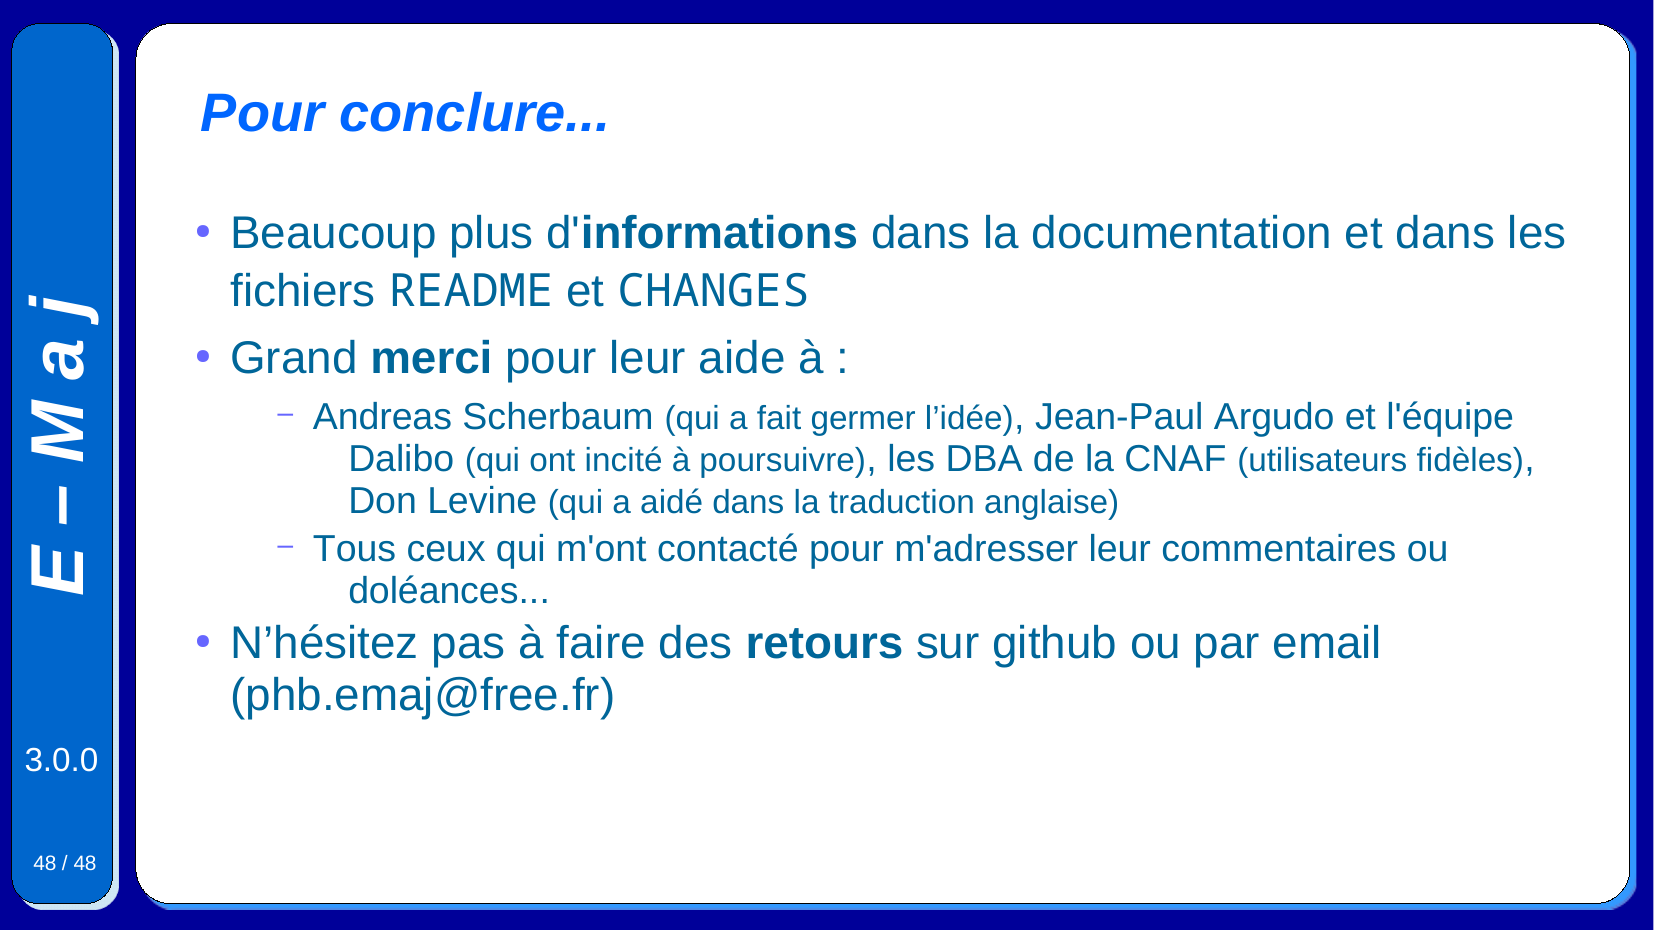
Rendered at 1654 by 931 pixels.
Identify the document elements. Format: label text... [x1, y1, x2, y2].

list Beaucoup plus d'informations dans la documentation et dans les fichiers README et CHANGES Grand merci pour leur aide à : Andreas Scherbaum (qui a fait germer l’idée), Jean-Paul Argudo et l'équipe Dalibo (qui ont incité à poursuivre), les DBA de la CNAF (utilisateurs fidèles), Don Levine (qui a aidé dans la traduction anglaise) Tous ceux qui m'ont contacté pour m'adresser leur commentaires ou doléances... N’hésitez pas à faire des retours sur github ou par email (phb.emaj@free.fr) [177, 206, 1587, 827]
title Pour conclure... [200, 34, 1575, 191]
